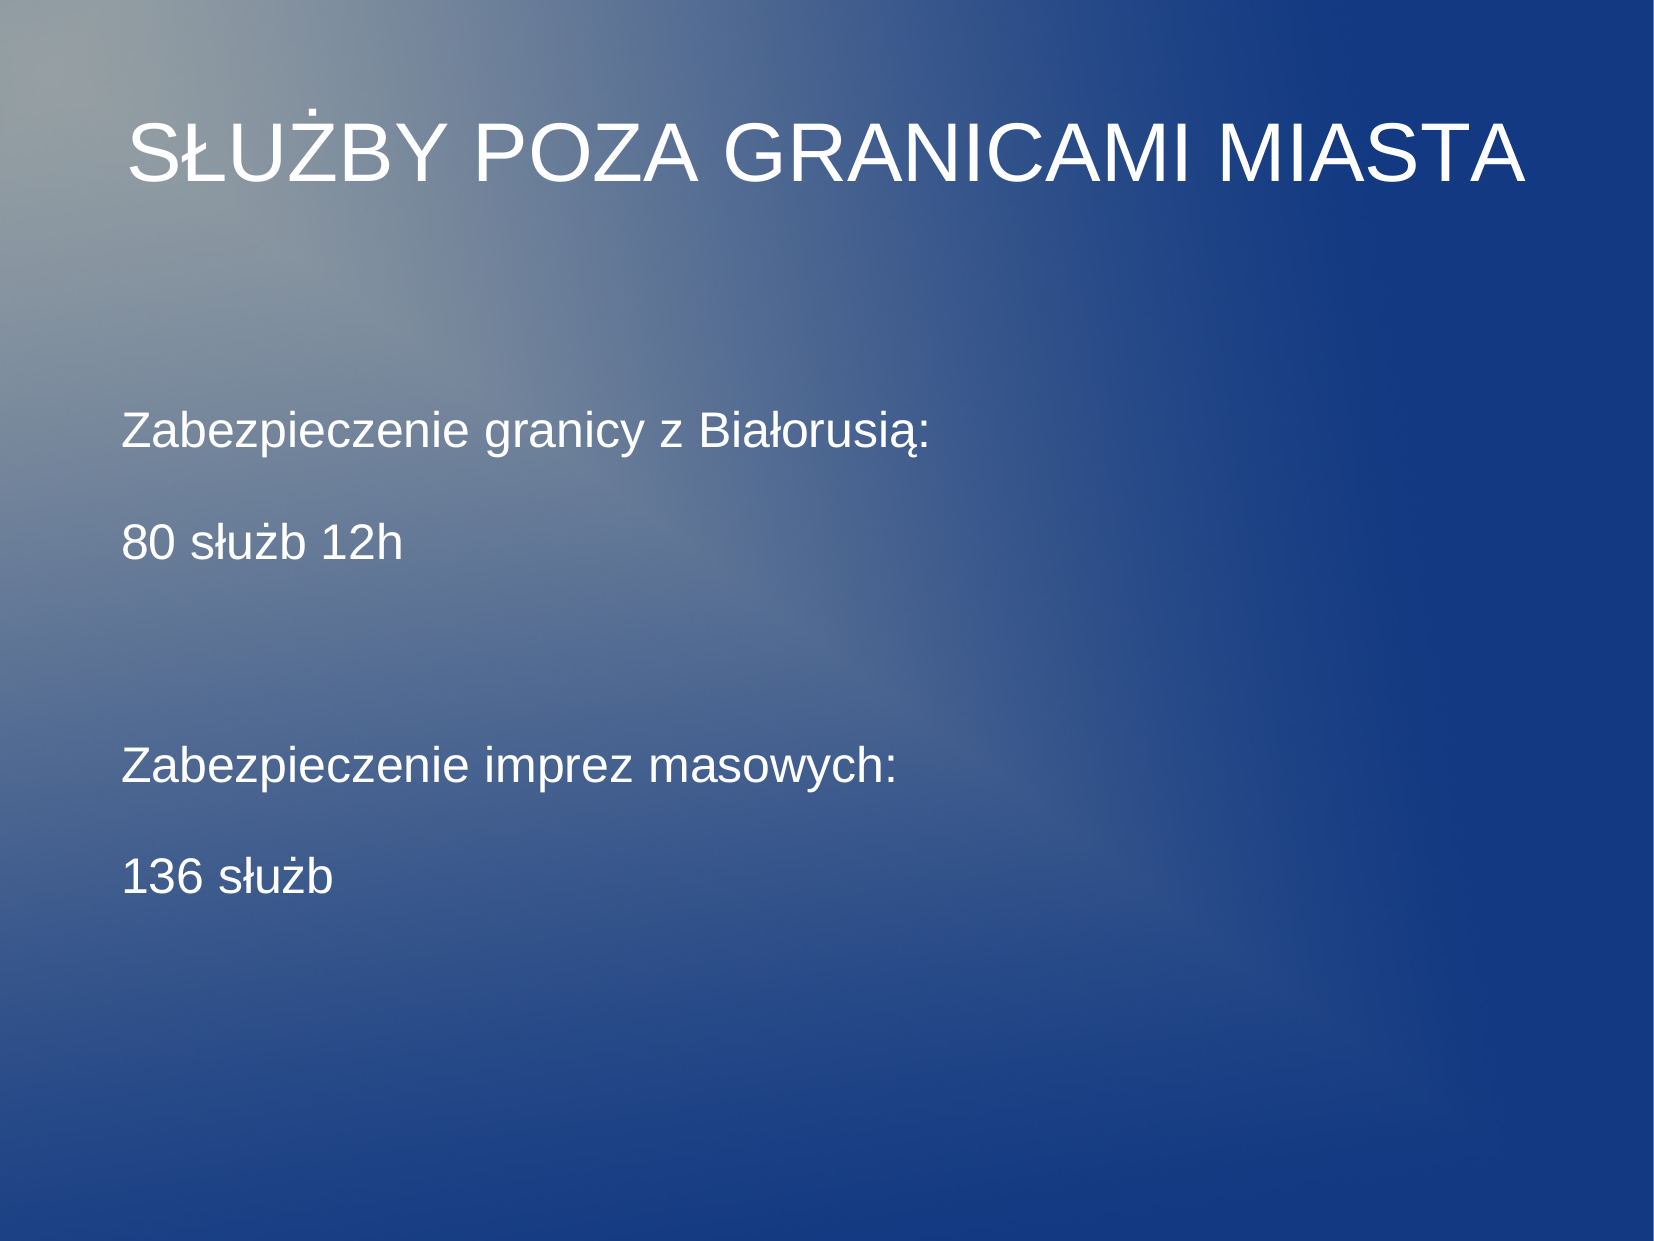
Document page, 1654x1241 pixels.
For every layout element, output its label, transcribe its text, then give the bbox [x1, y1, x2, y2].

title SŁUŻBY POZA GRANICAMI MIASTA [82, 49, 1571, 257]
text_box Zabezpieczenie granicy z Białorusią: 80 służb 12h Zabezpieczenie imprez masowych: 136 służb [106, 283, 1536, 1079]
picture [0, 0, 1654, 1241]
